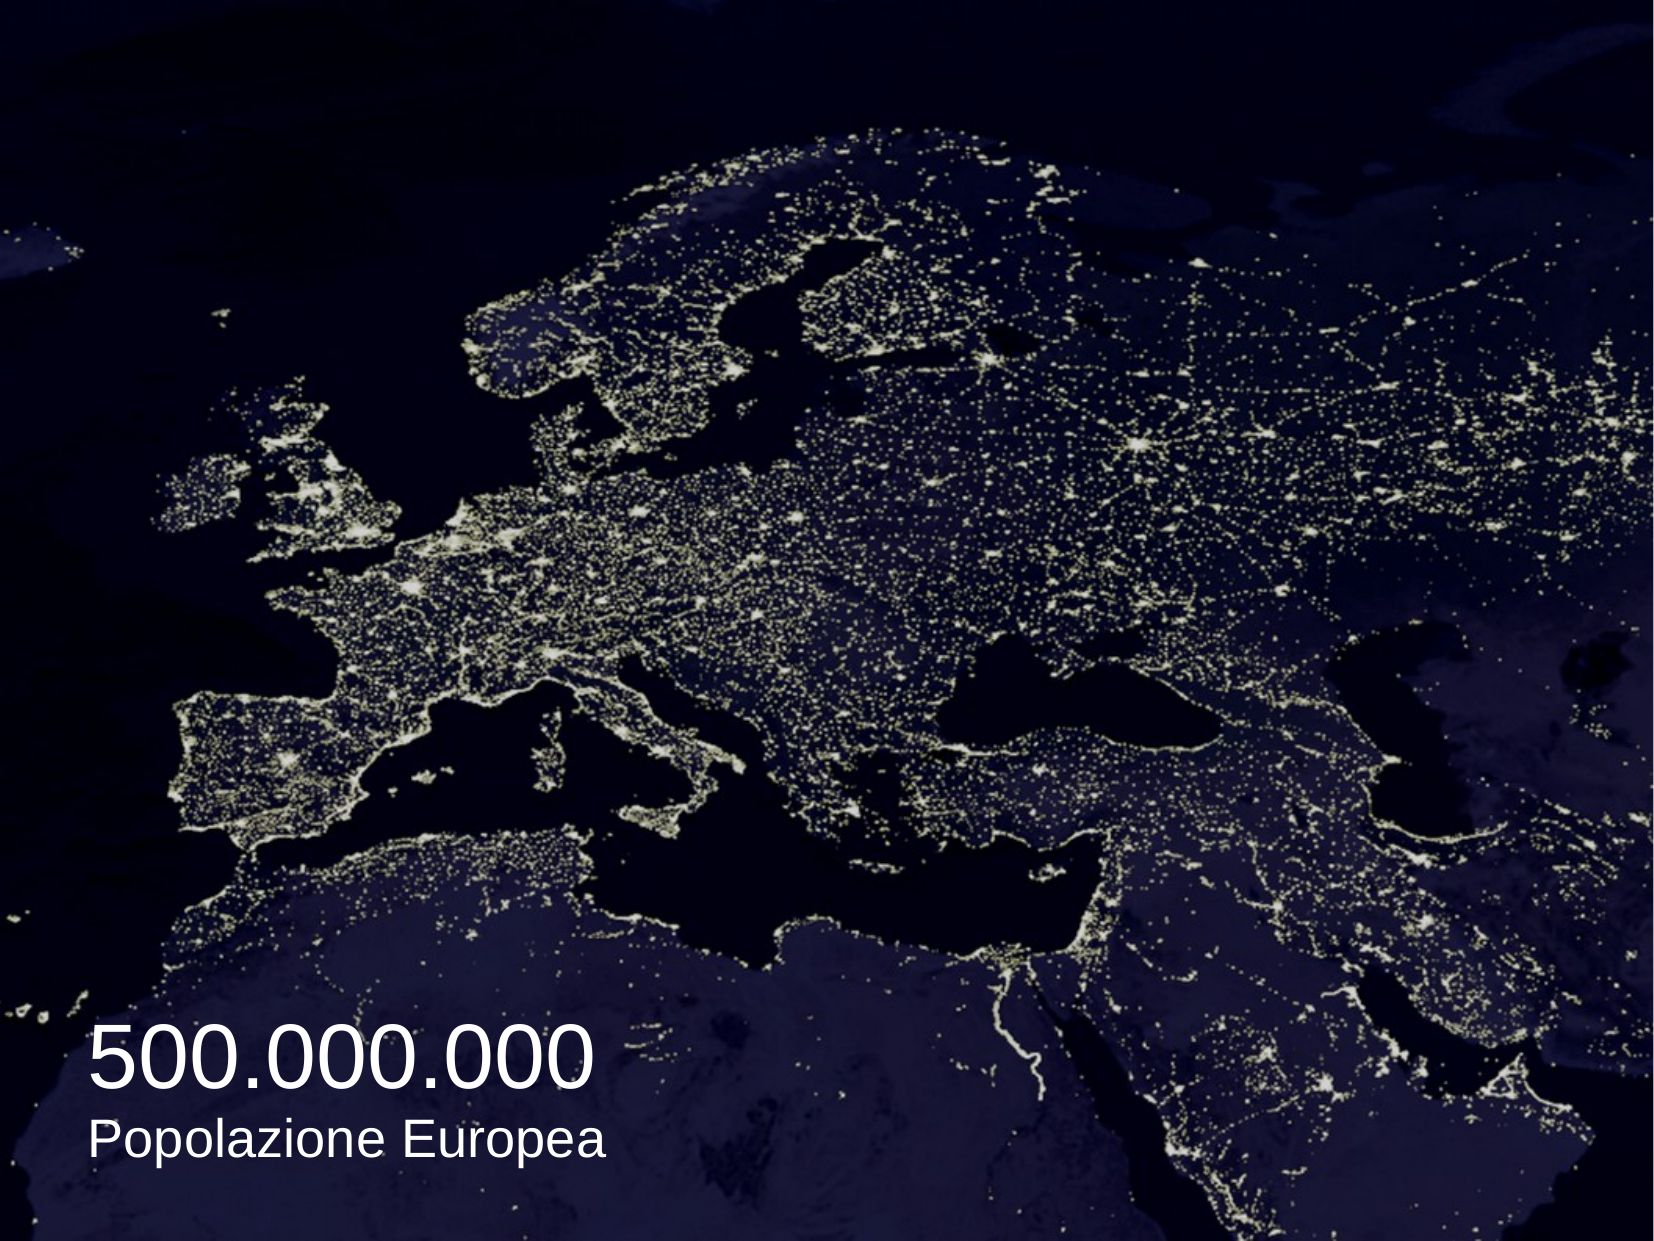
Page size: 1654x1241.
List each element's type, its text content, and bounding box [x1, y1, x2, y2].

picture [0, 0, 1654, 1241]
title 500.000.000 Popolazione Europea [87, 983, 1576, 1191]
